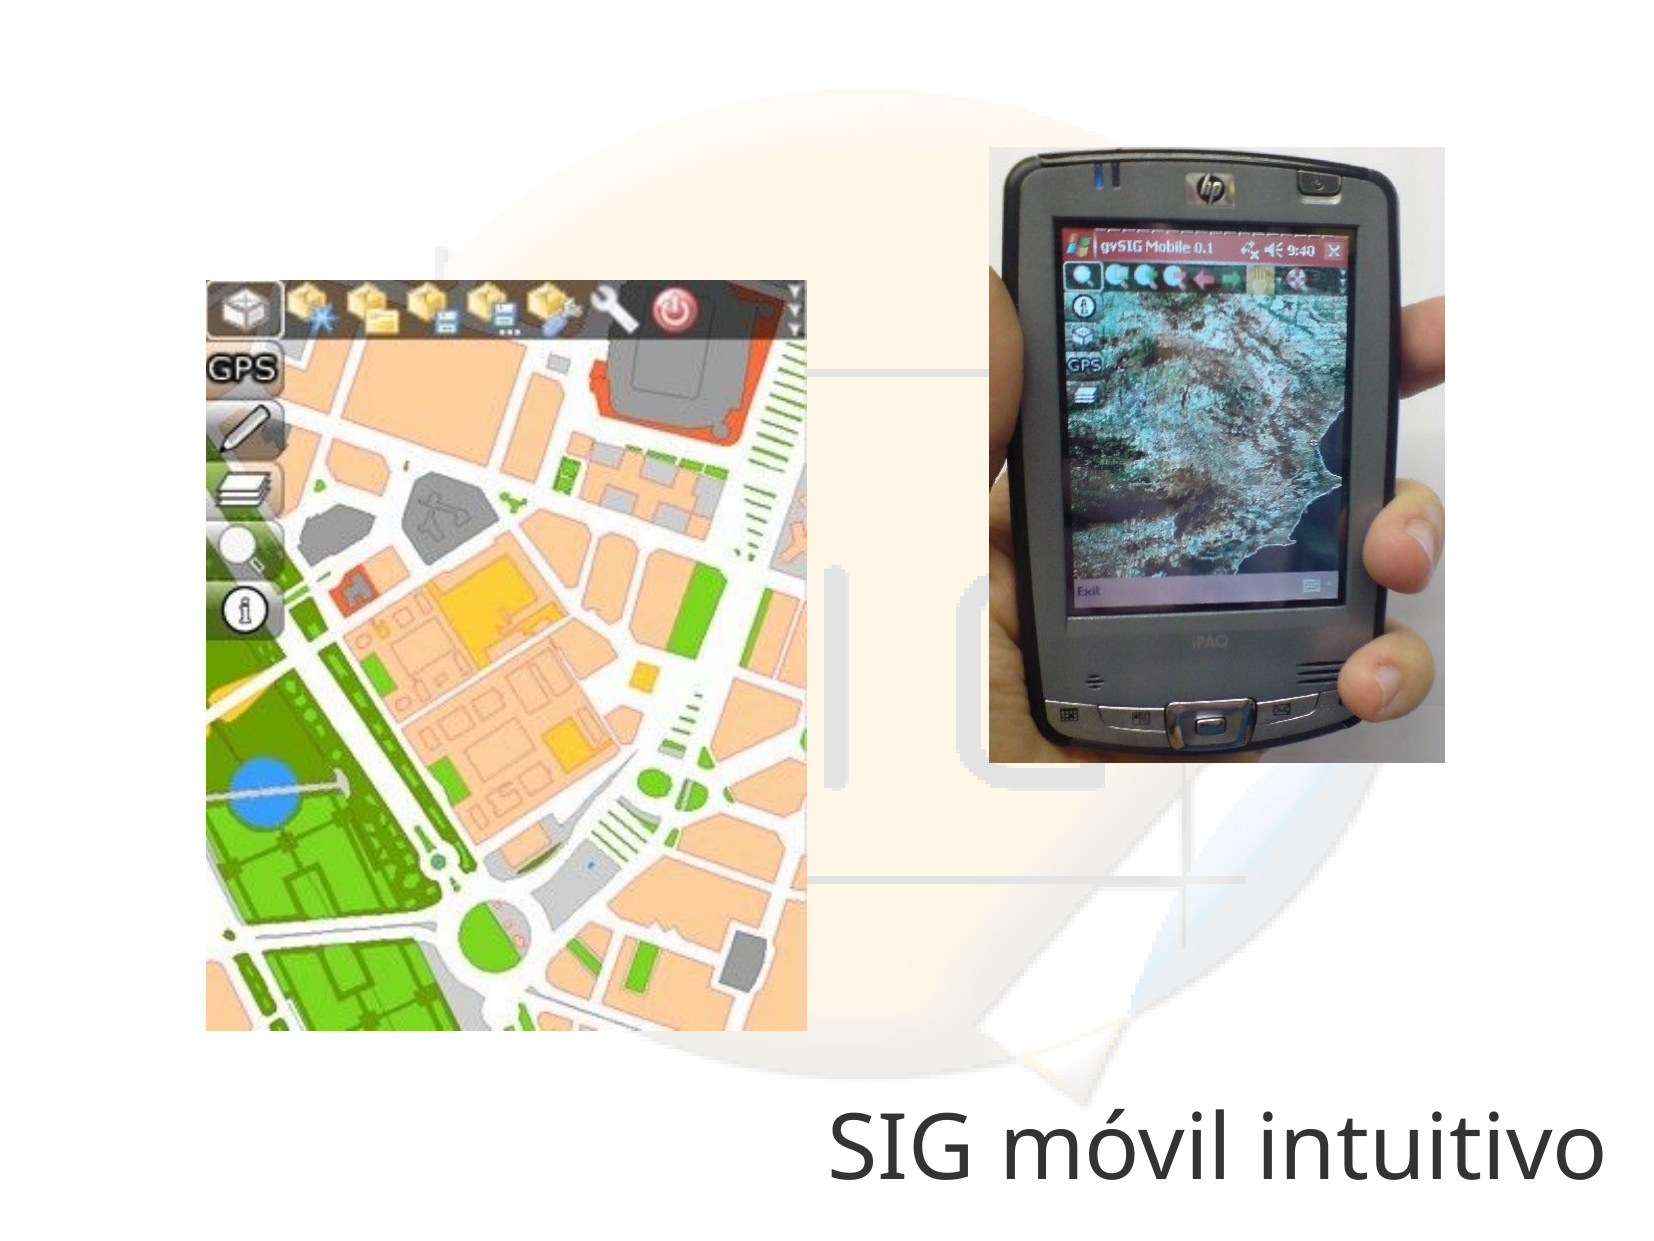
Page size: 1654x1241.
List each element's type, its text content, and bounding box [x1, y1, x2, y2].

picture [206, 280, 807, 1031]
text_box SIG móvil intuitivo [620, 1077, 1625, 1211]
picture [989, 147, 1445, 763]
